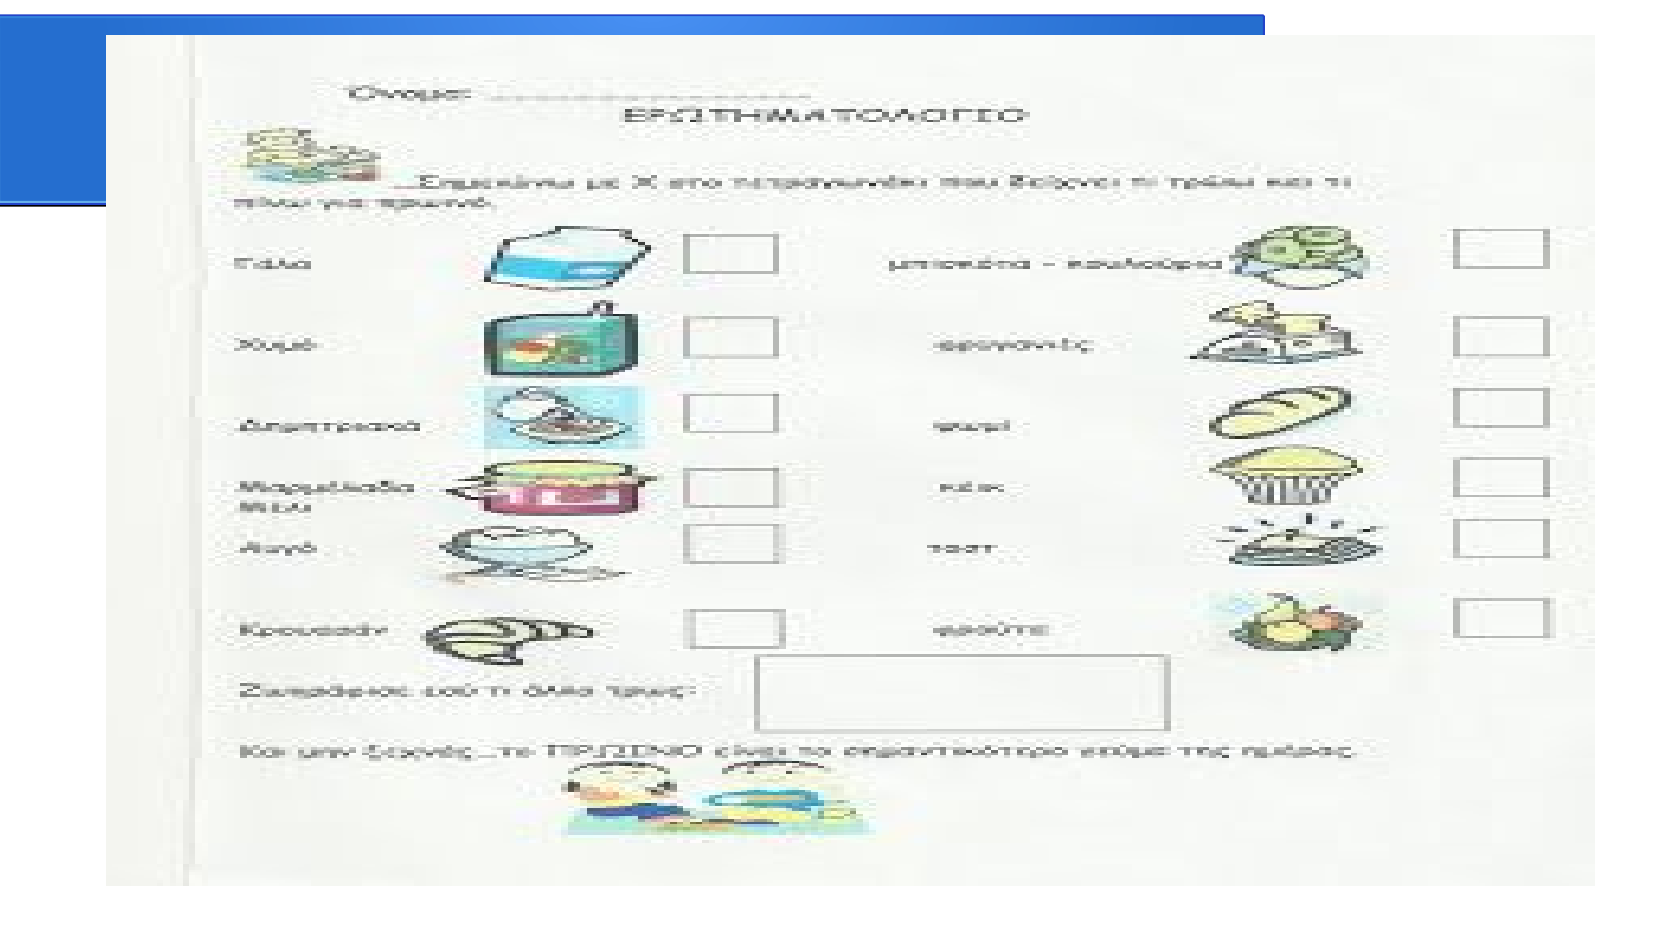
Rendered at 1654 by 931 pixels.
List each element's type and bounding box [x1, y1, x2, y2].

picture [106, 35, 1595, 886]
